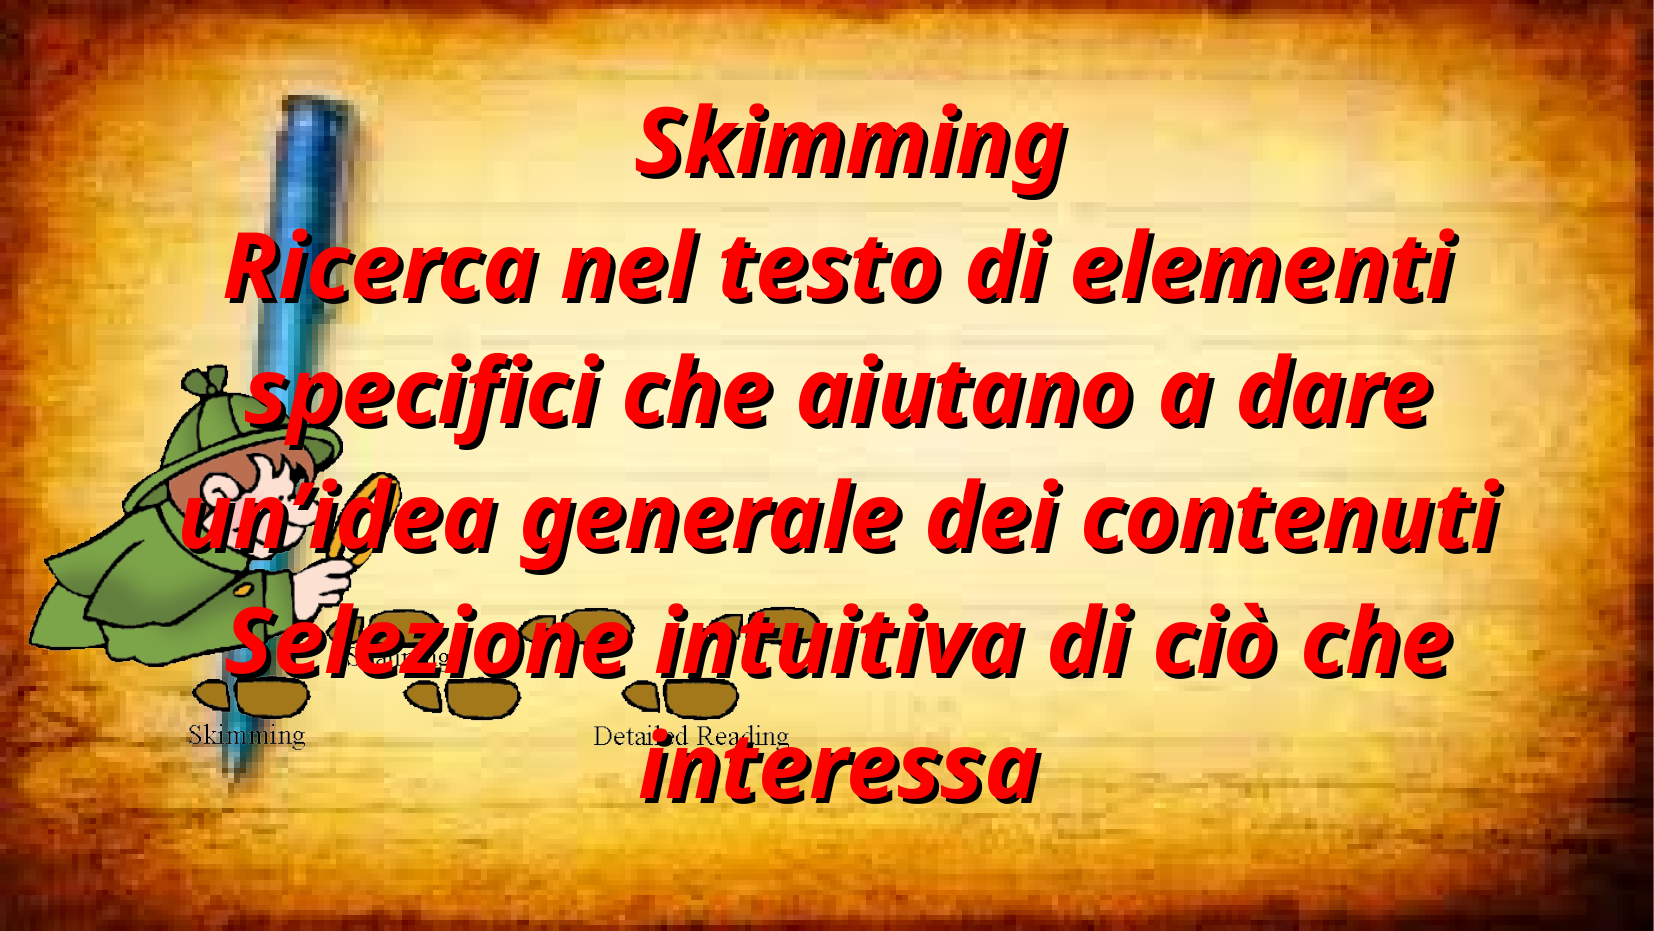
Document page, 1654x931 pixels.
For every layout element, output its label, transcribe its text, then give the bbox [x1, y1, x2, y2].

picture [0, 0, 1654, 931]
subtitle Skimming Ricerca nel testo di elementi specifici che aiutano a dare un’idea generale dei contenuti Selezione intuitiva di ciò che interessa [94, 0, 1583, 905]
